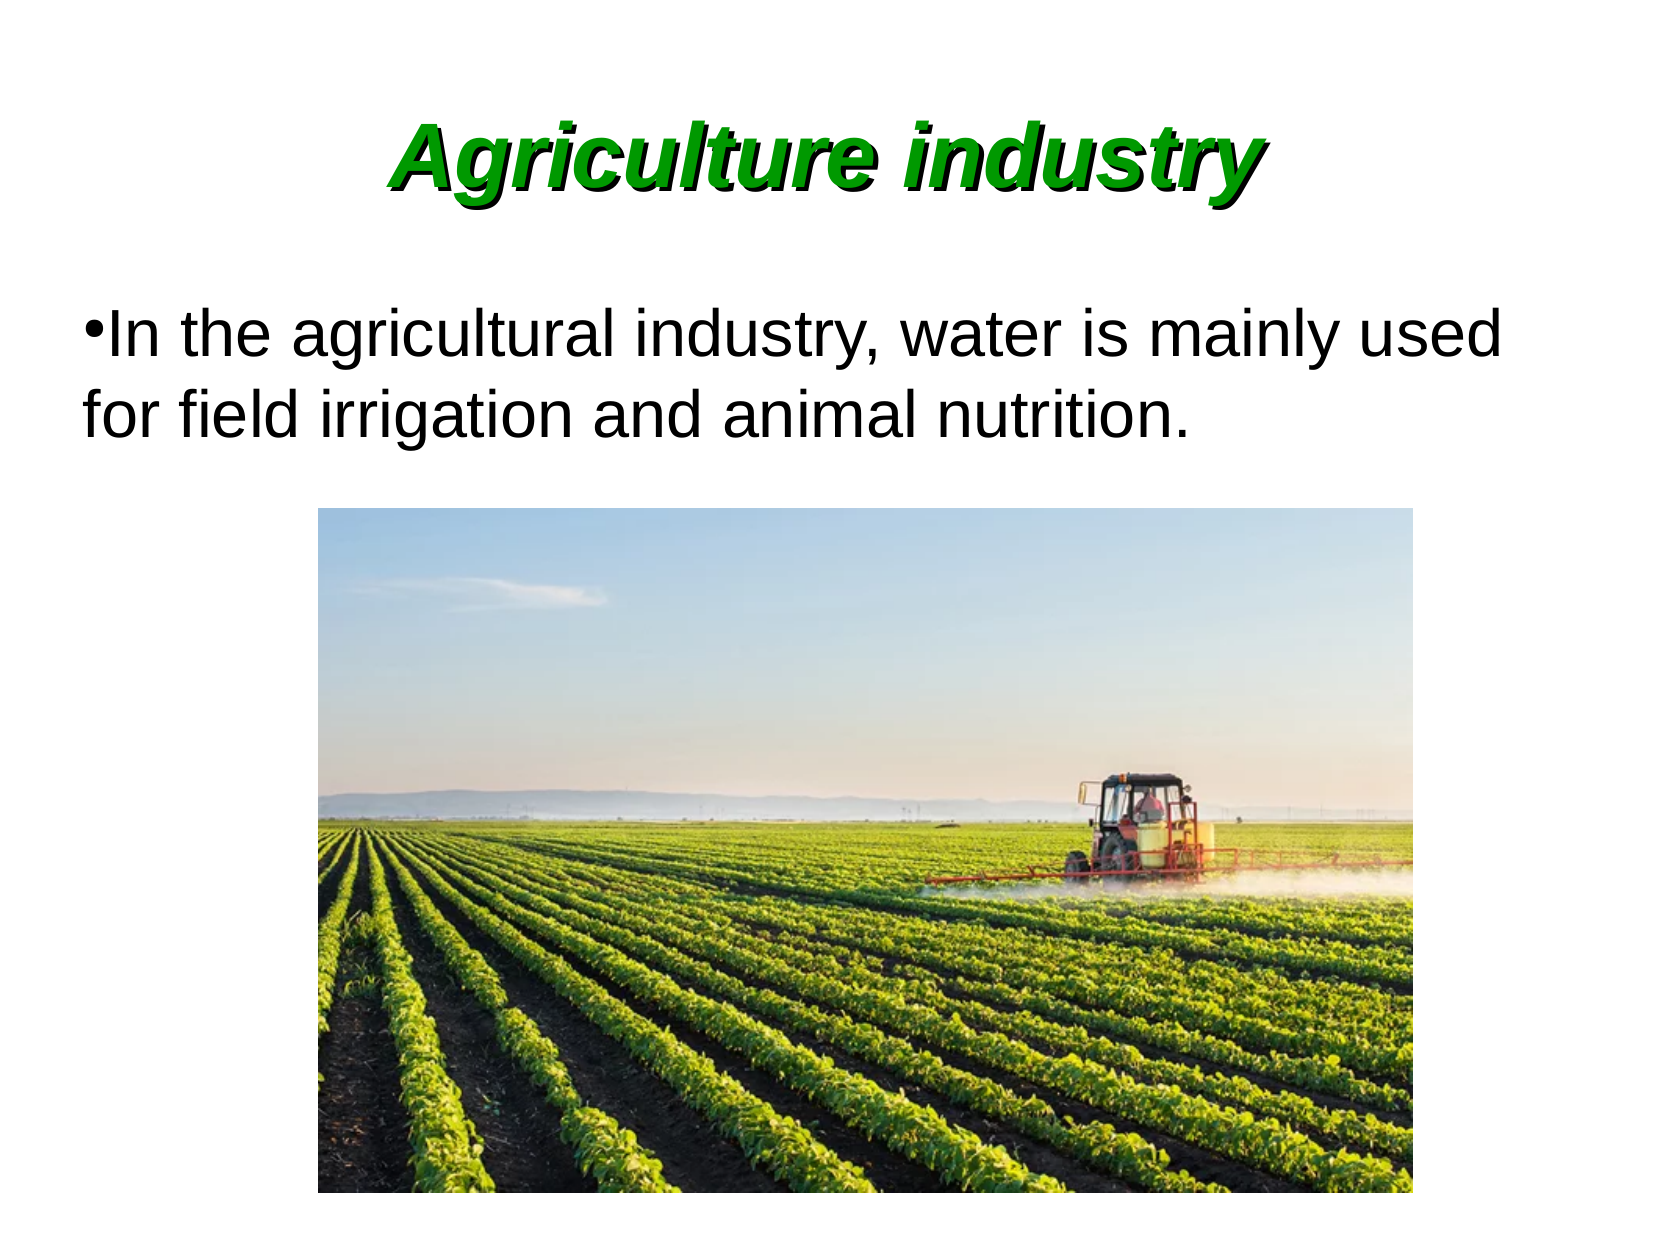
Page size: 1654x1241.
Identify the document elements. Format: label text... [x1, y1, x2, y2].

list In the agricultural industry, water is mainly used for field irrigation and animal nutrition. [82, 290, 1571, 1109]
picture [318, 508, 1413, 1193]
title Agriculture industry [82, 47, 1571, 255]
